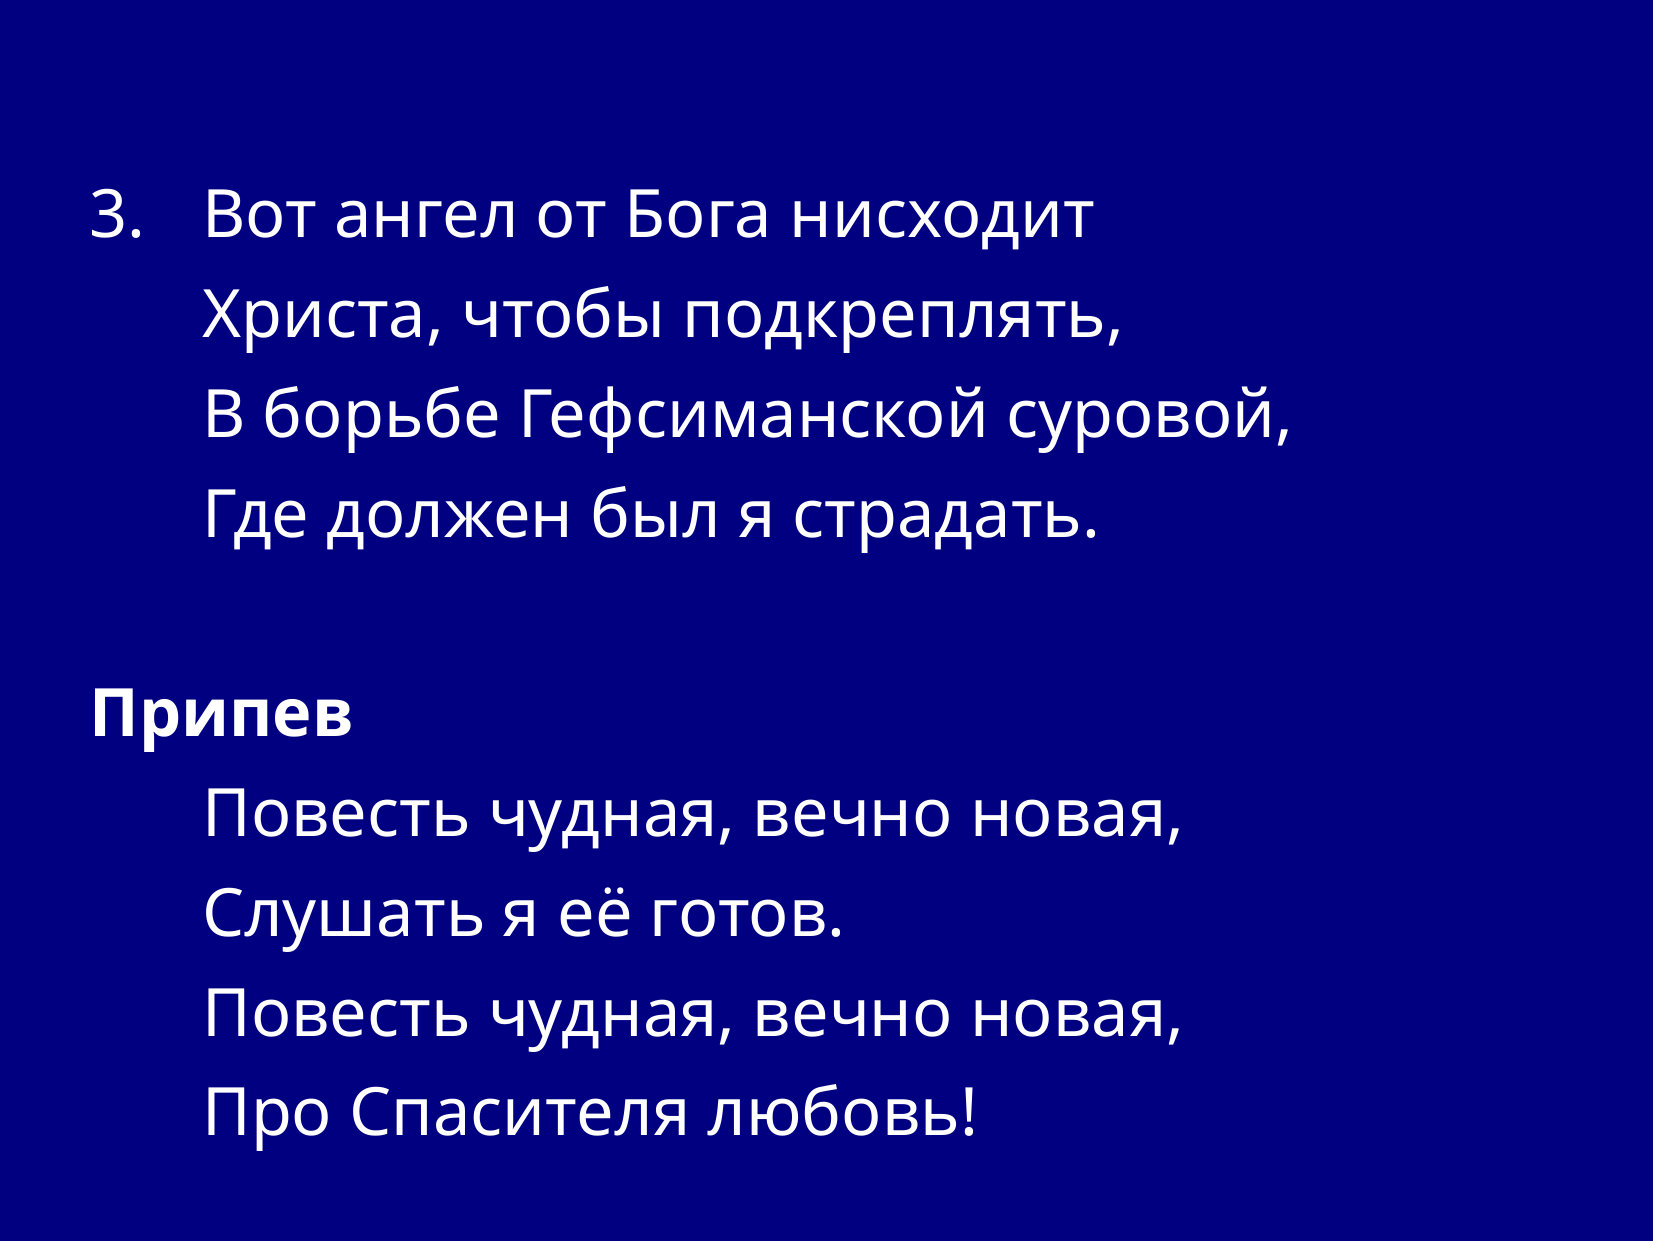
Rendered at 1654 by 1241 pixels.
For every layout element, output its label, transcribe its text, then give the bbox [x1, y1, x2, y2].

text_box 3. Вот ангел от Бога нисходит Христа, чтобы подкреплять, В борьбе Гефсиманской суровой, Где должен был я страдать. Припев Повесть чудная, вечно новая, Слушать я её готов. Повесть чудная, вечно новая, Про Спасителя любовь! [75, 150, 1576, 1163]
